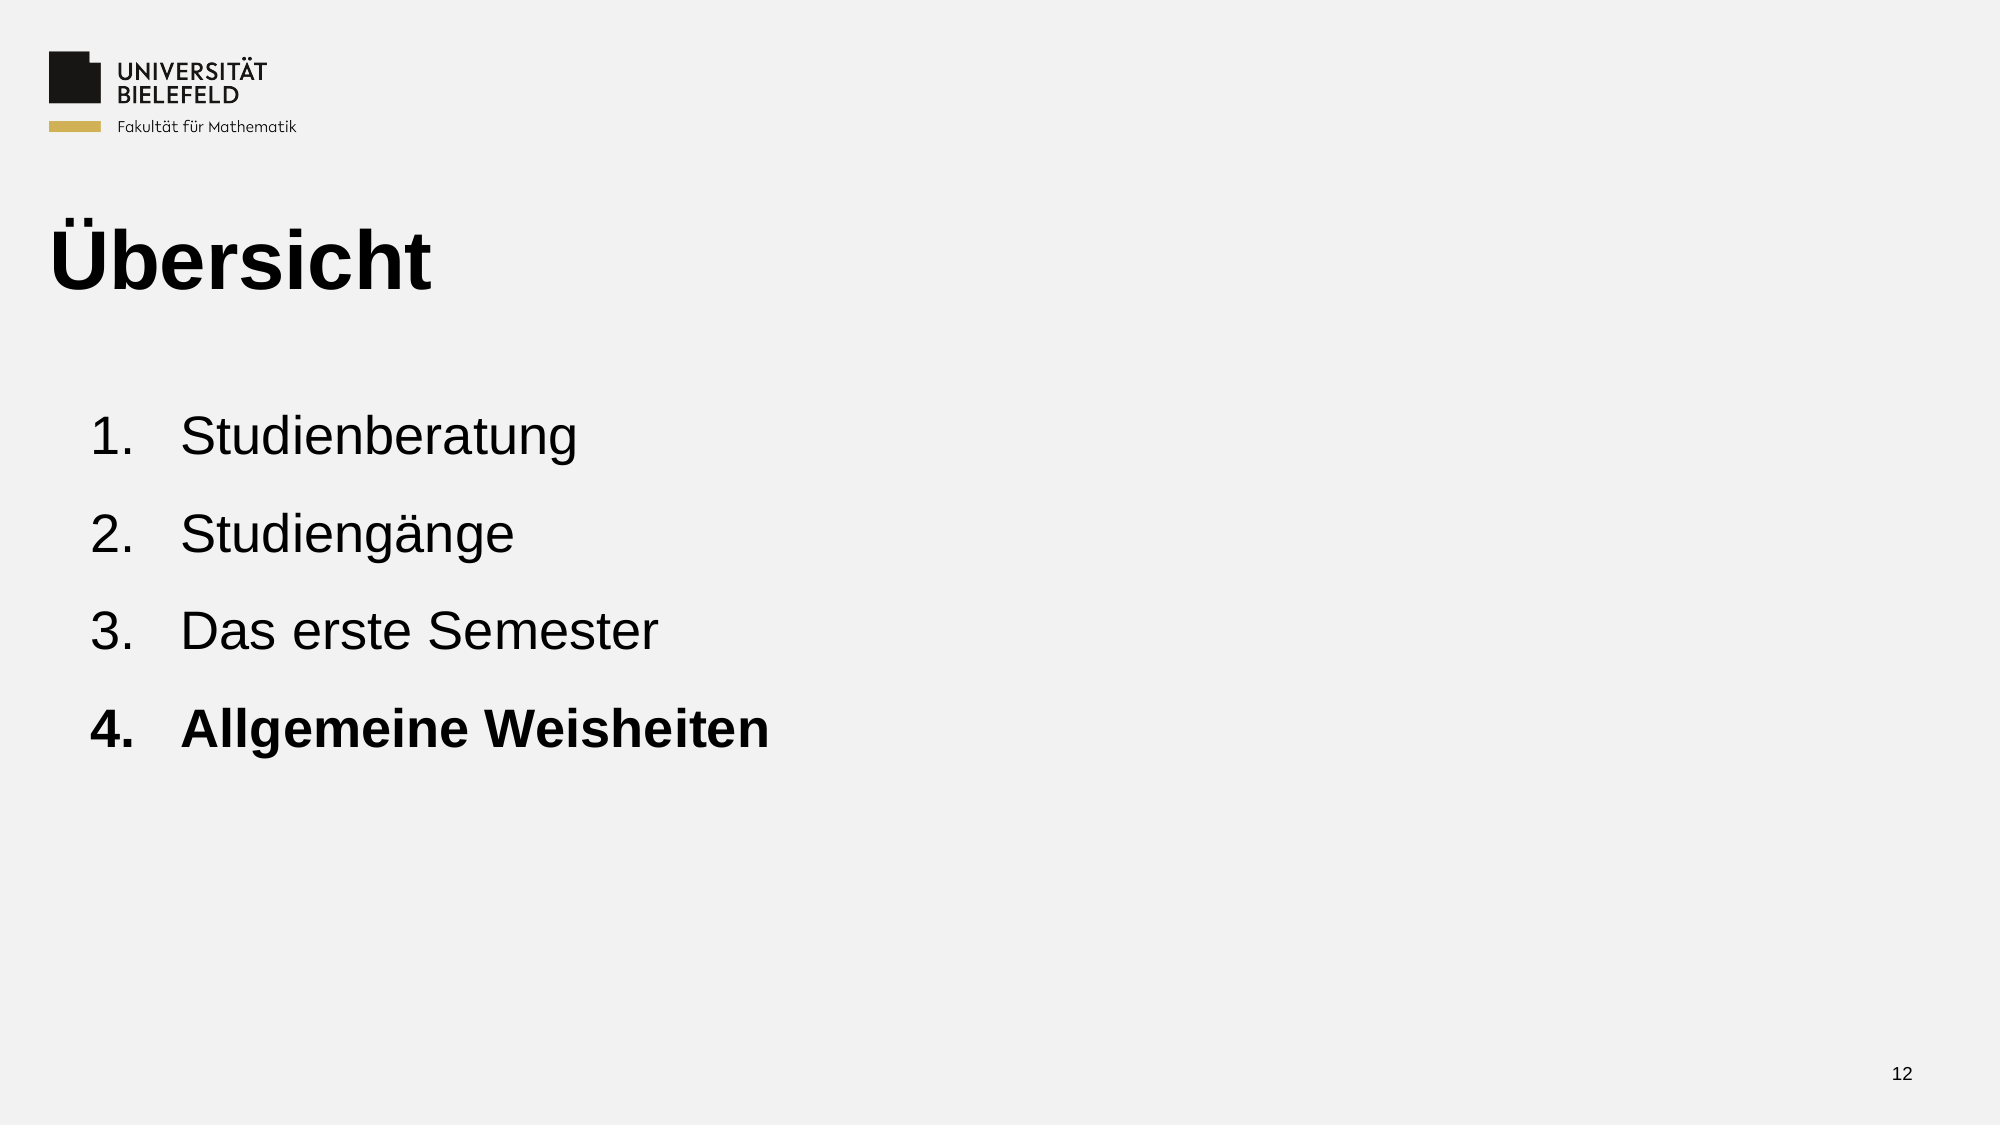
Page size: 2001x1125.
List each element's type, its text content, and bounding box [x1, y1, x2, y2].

title Übersicht [49, 217, 1951, 331]
list Studienberatung Studiengänge Das erste Semester Allgemeine Weisheiten [90, 367, 1993, 1024]
text_box [1891, 1061, 1951, 1096]
